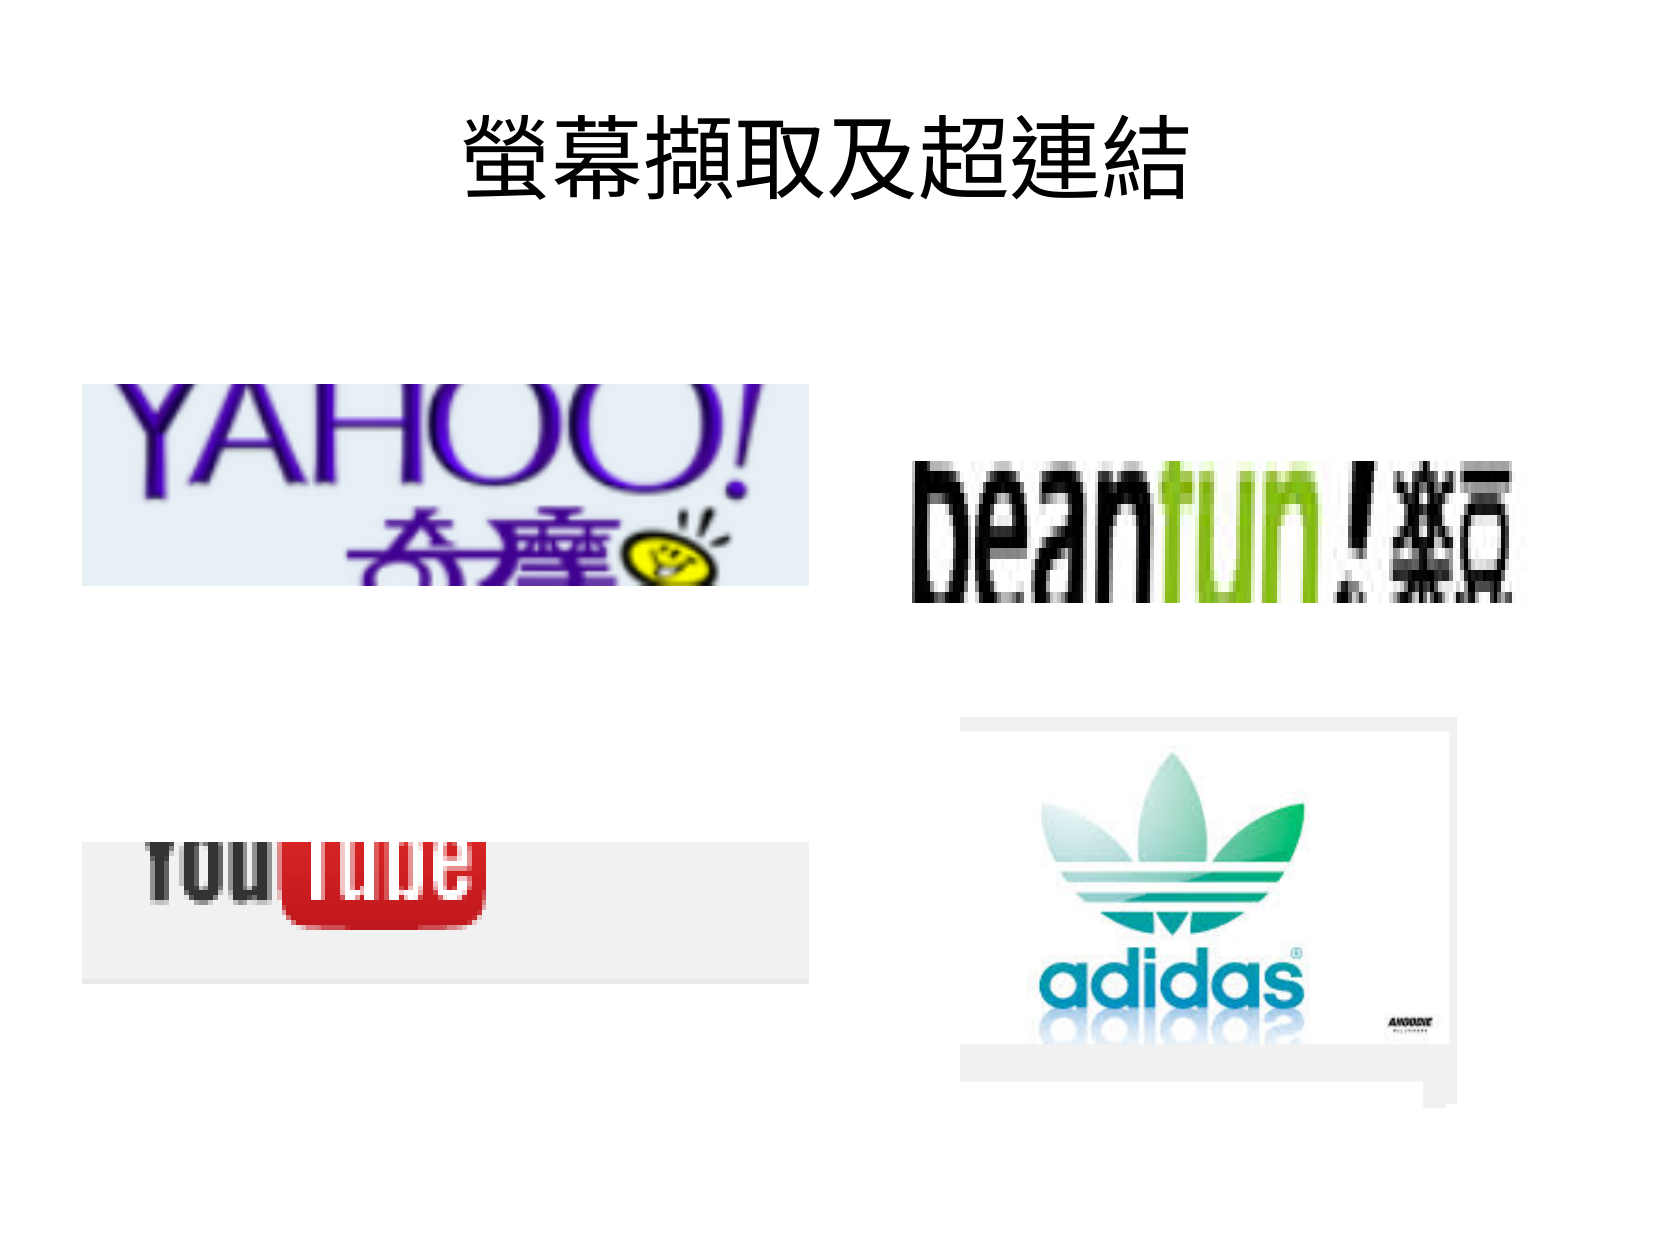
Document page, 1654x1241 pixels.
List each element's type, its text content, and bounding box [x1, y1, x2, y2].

picture [960, 717, 1457, 1109]
title 螢幕擷取及超連結 [82, 49, 1571, 257]
picture [82, 384, 809, 586]
picture [845, 461, 1595, 603]
picture [82, 842, 809, 984]
